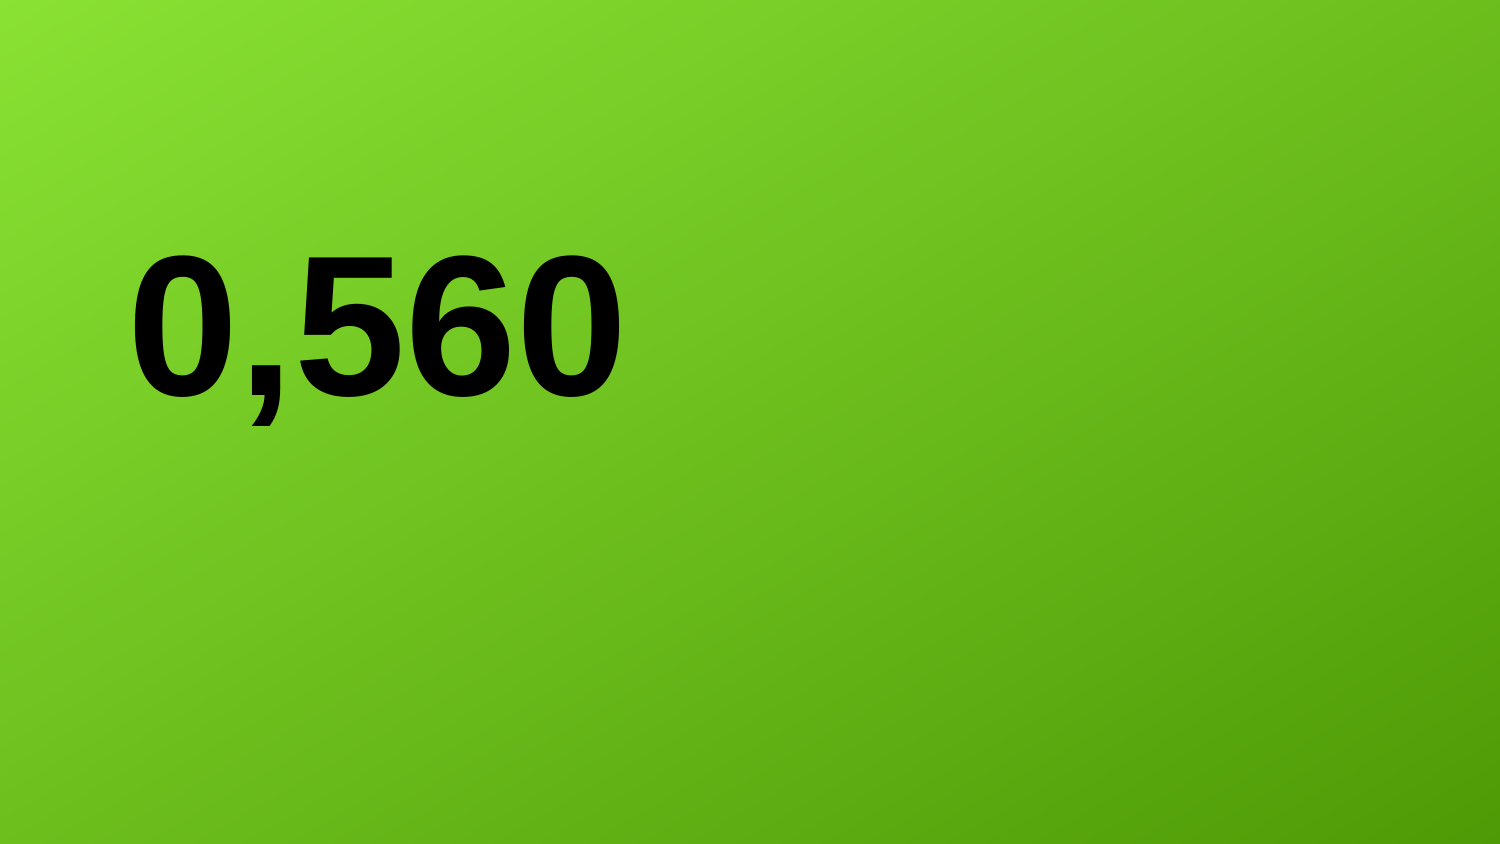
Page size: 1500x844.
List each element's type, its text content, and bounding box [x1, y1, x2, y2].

title 0,560 [112, 259, 1388, 450]
